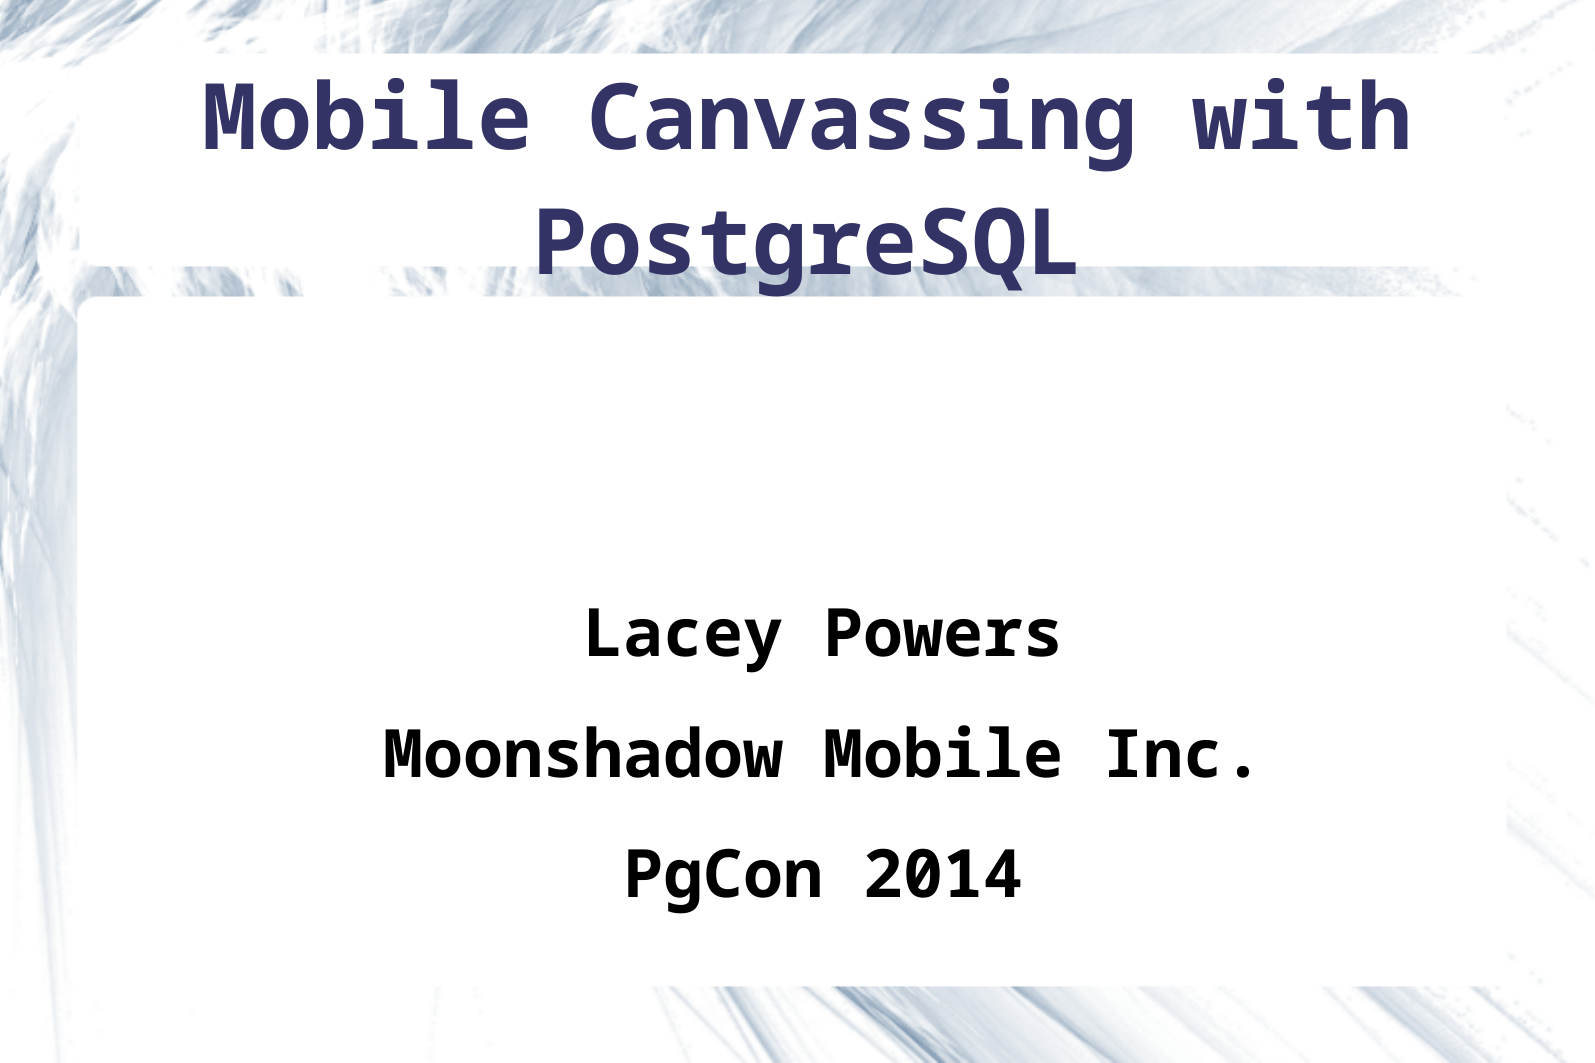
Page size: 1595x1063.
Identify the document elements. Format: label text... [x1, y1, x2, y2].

picture [0, 0, 1595, 1063]
list Lacey Powers Moonshadow Mobile Inc. PgCon 2014 [90, 345, 1486, 995]
title Mobile Canvassing with PostgreSQL [90, 83, 1526, 270]
